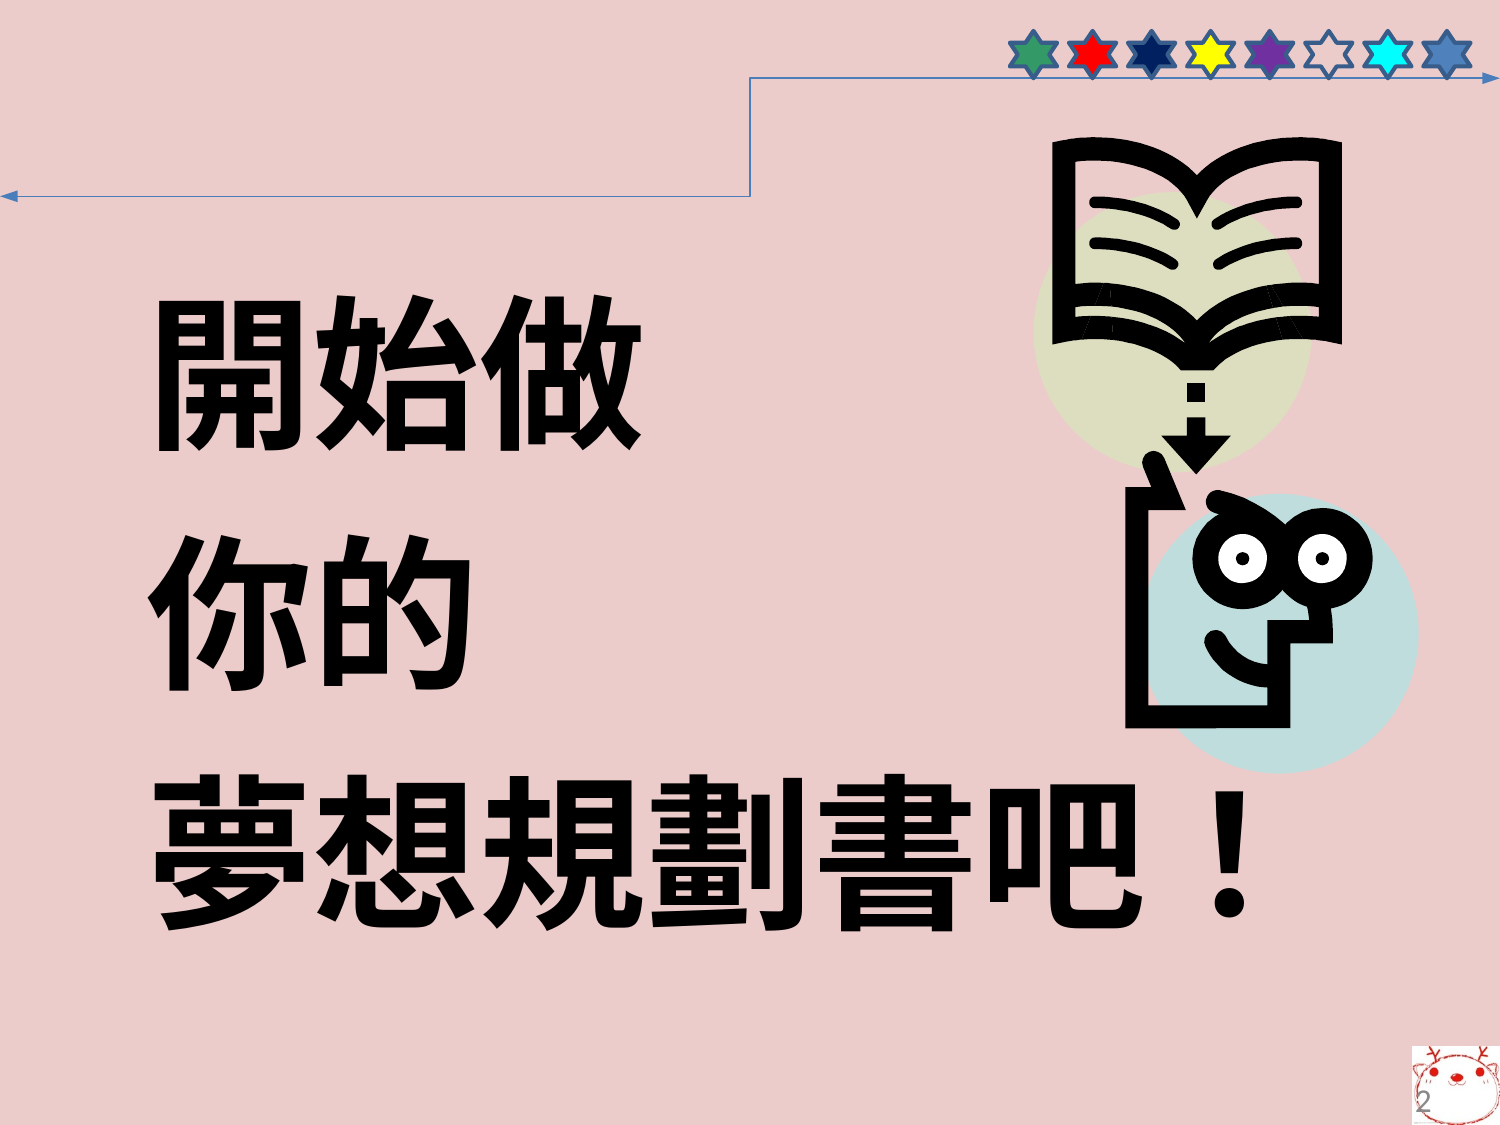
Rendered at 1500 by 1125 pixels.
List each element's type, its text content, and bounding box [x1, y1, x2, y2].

list 開始做 你的 夢想規劃書吧！ [75, 262, 1426, 1005]
text_box 2 [1399, 1069, 1490, 1125]
picture [1033, 137, 1419, 774]
